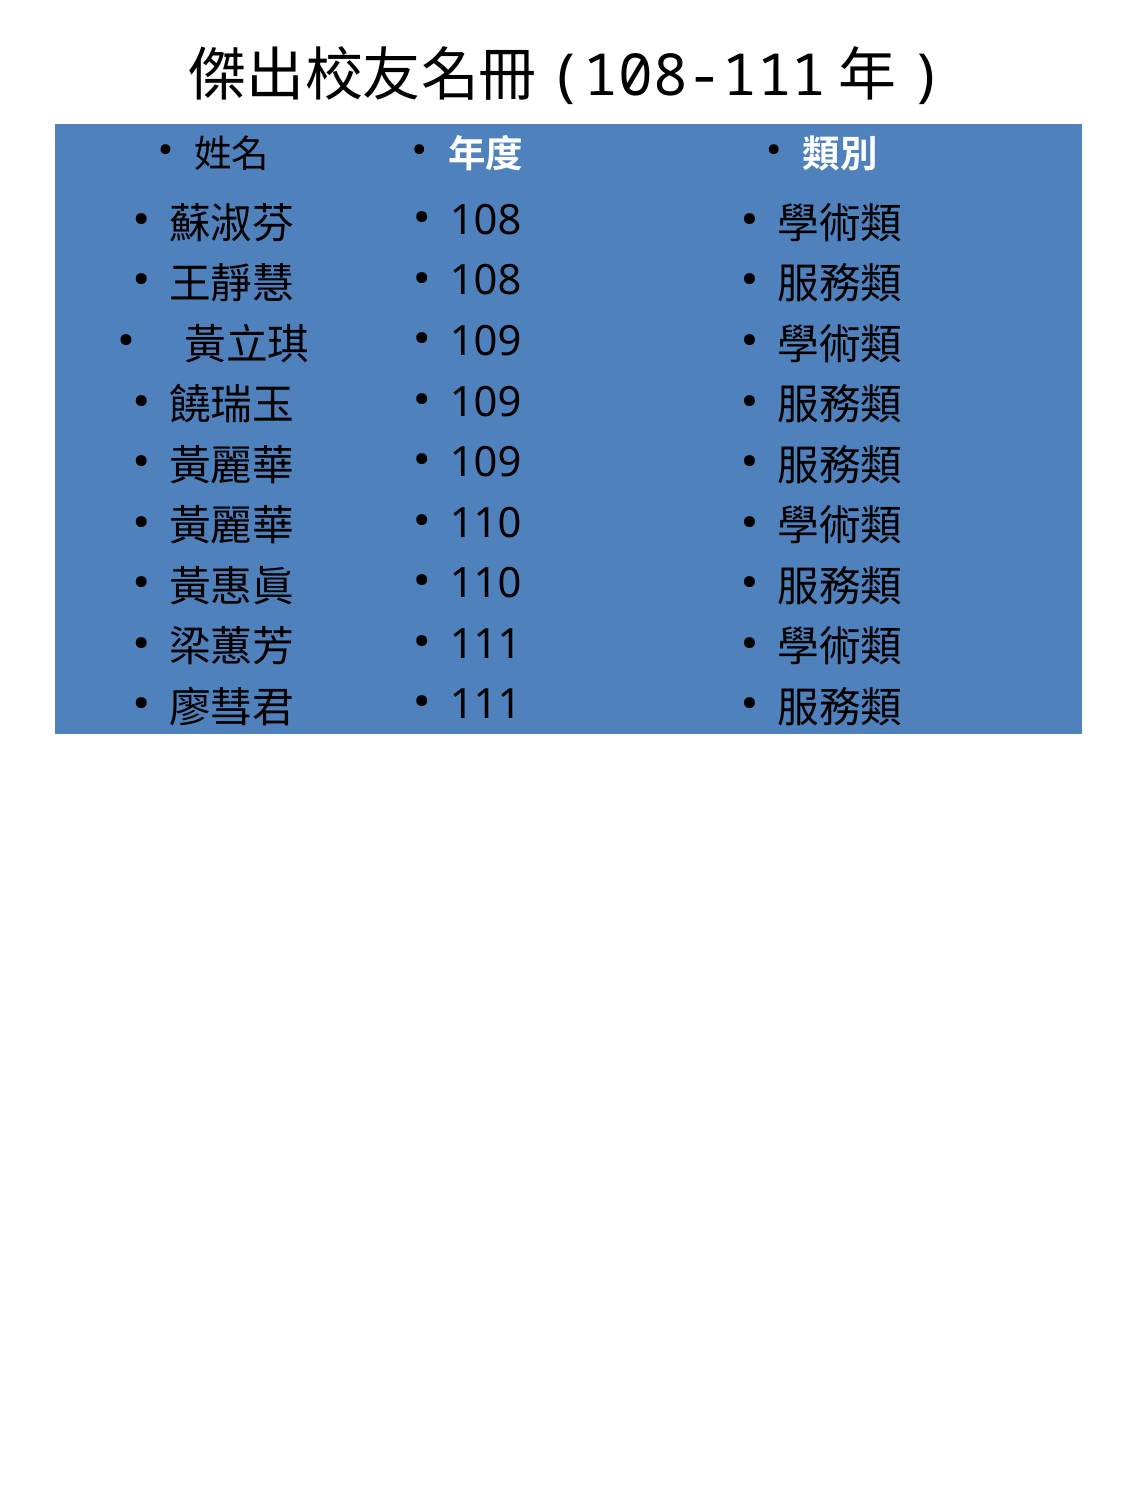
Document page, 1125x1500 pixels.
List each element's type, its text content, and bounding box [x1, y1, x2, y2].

table_cell 王靜慧 [55, 250, 374, 311]
table_cell 109 [374, 432, 563, 492]
table_cell 黃麗華 [55, 432, 374, 492]
table_cell 饒瑞玉 [55, 371, 374, 432]
table_cell 108 [374, 250, 563, 311]
table_cell 111 [374, 674, 563, 734]
table_header 類別 [563, 124, 1082, 190]
table_cell 服務類 [563, 553, 1082, 613]
table_cell 服務類 [563, 432, 1082, 492]
table_cell 111 [374, 613, 563, 674]
table_cell 服務類 [563, 371, 1082, 432]
table_header 年度 [374, 124, 563, 190]
table_cell 學術類 [563, 613, 1082, 674]
table_cell 服務類 [563, 674, 1082, 734]
table_cell 學術類 [563, 492, 1082, 553]
subtitle 傑出校友名冊(108-111年) [172, 29, 961, 124]
table_cell 黃立琪 [55, 311, 374, 371]
table_cell 黃惠眞 [55, 553, 374, 613]
table_cell 學術類 [563, 311, 1082, 371]
table_cell 110 [374, 553, 563, 613]
table_cell 梁蕙芳 [55, 613, 374, 674]
table_cell 學術類 [563, 190, 1082, 250]
table_header 姓名 [55, 124, 374, 190]
table_cell 109 [374, 311, 563, 371]
table_cell 108 [374, 190, 563, 250]
table_cell 服務類 [563, 250, 1082, 311]
table_cell 廖彗君 [55, 674, 374, 734]
table_cell 109 [374, 371, 563, 432]
table_cell 蘇淑芬 [55, 190, 374, 250]
table_cell 黃麗華 [55, 492, 374, 553]
table_cell 110 [374, 492, 563, 553]
